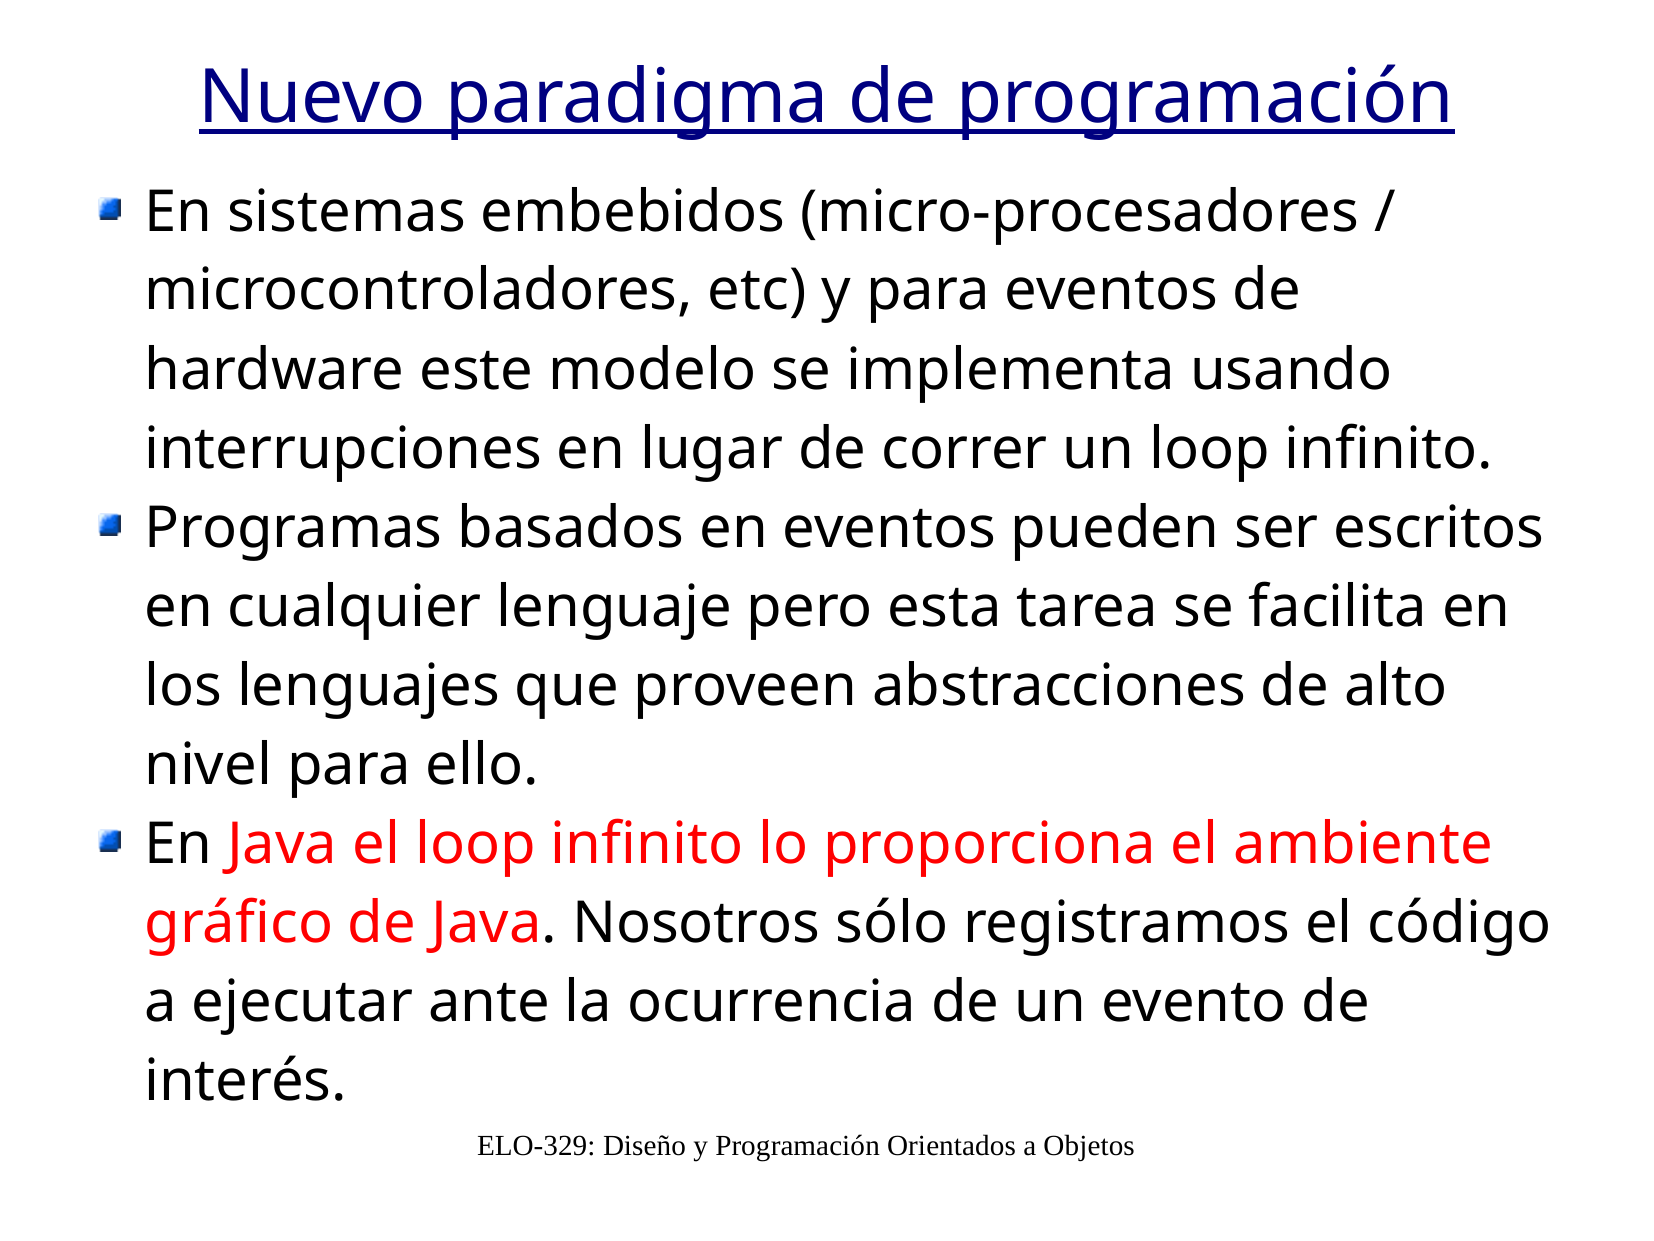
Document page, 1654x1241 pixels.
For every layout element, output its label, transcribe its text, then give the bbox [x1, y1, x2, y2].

title Nuevo paradigma de programación [82, 43, 1571, 145]
list En sistemas embebidos (micro-procesadores / microcontroladores, etc) y para eventos de hardware este modelo se implementa usando interrupciones en lugar de correr un loop infinito. Programas basados en eventos pueden ser escritos en cualquier lenguaje pero esta tarea se facilita en los lenguajes que proveen abstracciones de alto nivel para ello. En Java el loop infinito lo proporciona el ambiente gráfico de Java. Nosotros sólo registramos el código a ejecutar ante la ocurrencia de un evento de interés. [82, 169, 1571, 1126]
